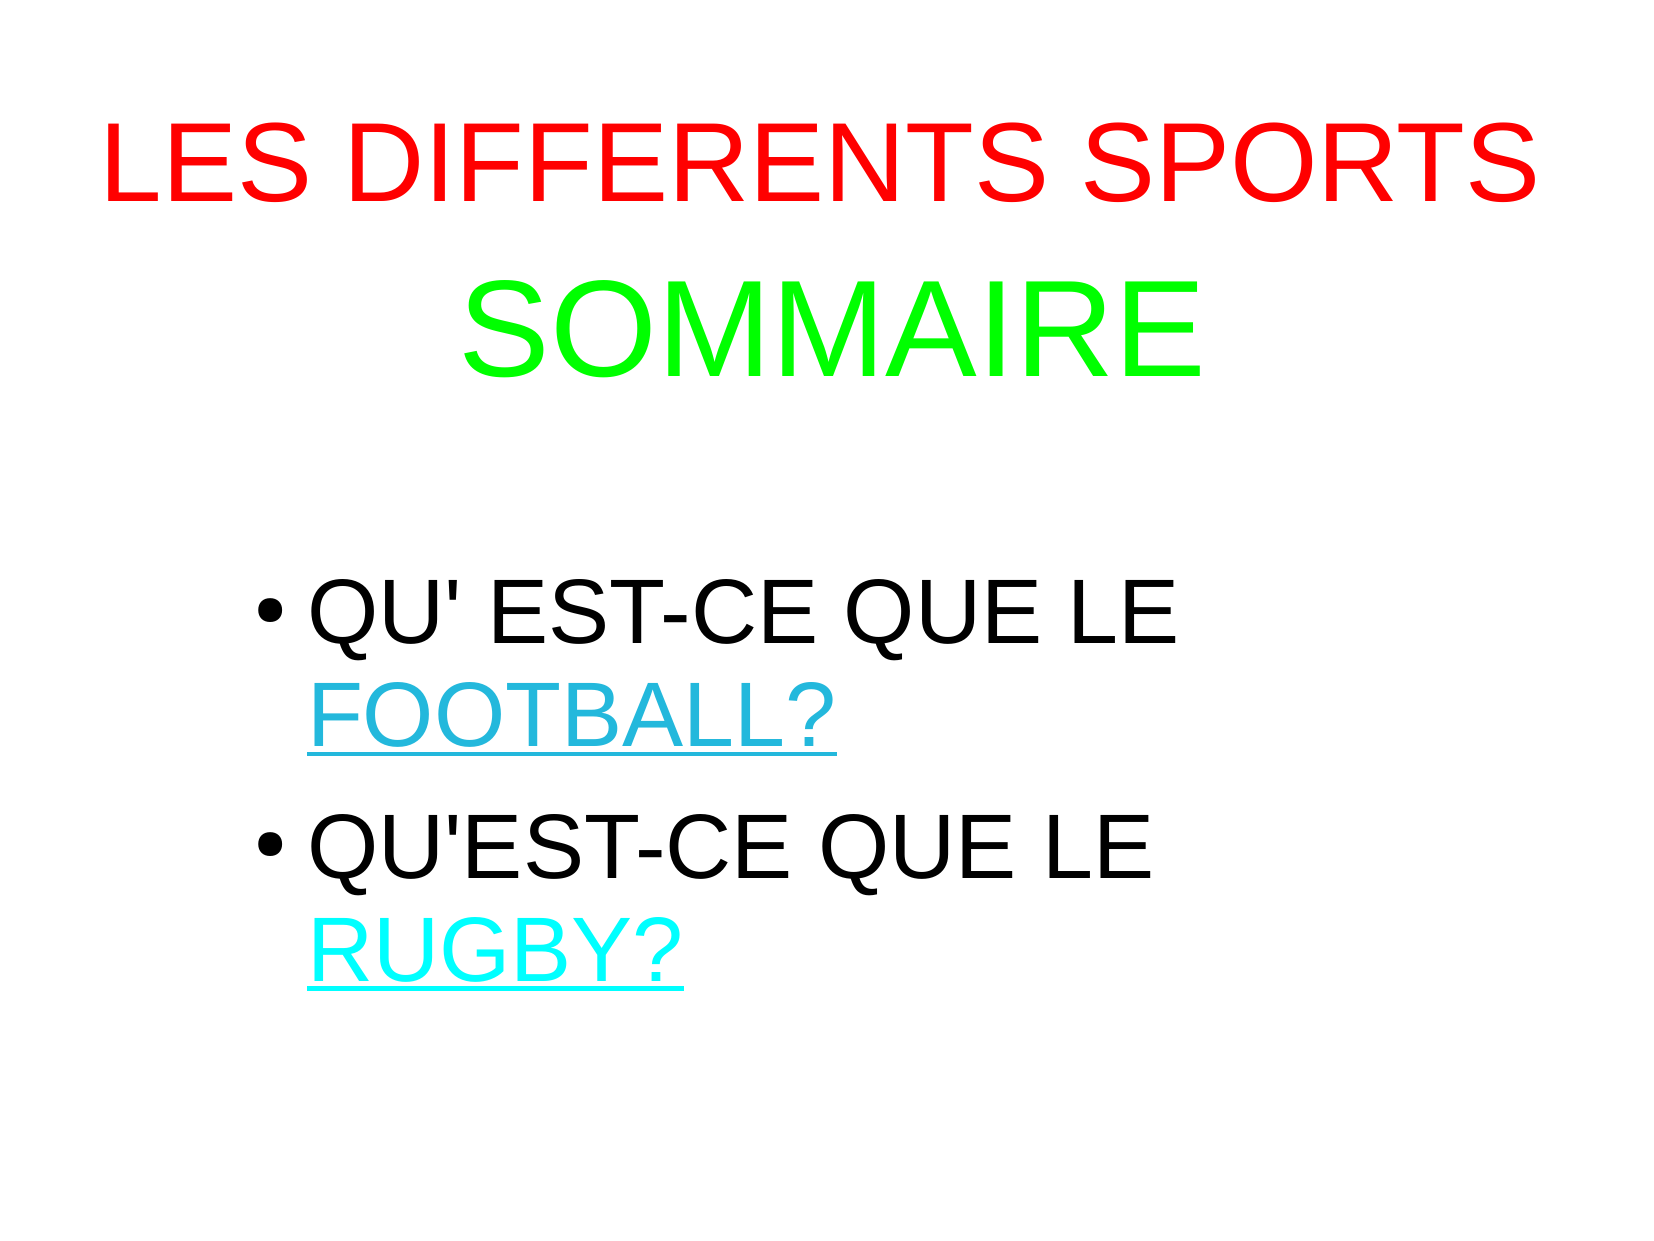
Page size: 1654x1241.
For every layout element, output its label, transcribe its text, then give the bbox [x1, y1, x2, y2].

list QU' EST-CE QUE LE FOOTBALL? QU'EST-CE QUE LE RUGBY? [236, 561, 1329, 1241]
title LES DIFFERENTS SPORTS [76, 59, 1565, 267]
text_box SOMMAIRE [206, 244, 1536, 414]
